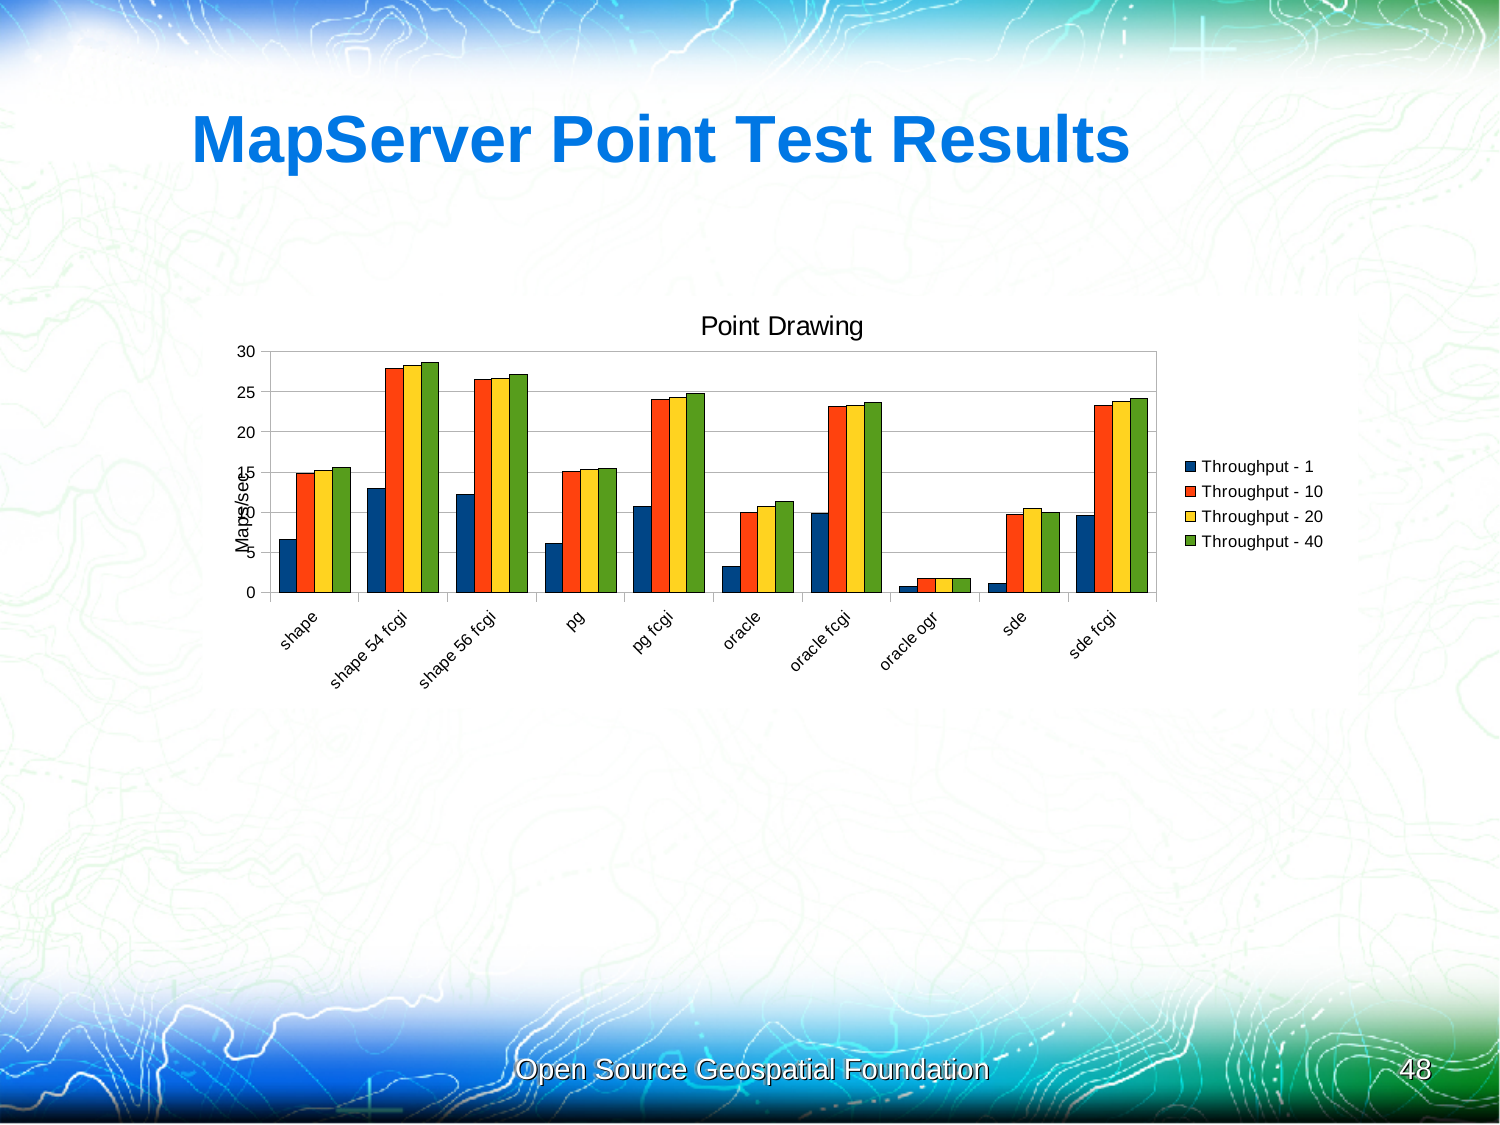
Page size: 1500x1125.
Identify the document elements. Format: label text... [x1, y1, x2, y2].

title MapServer Point Test Results [177, 88, 1477, 190]
picture [0, 0, 1500, 1125]
chart [202, 295, 1359, 709]
